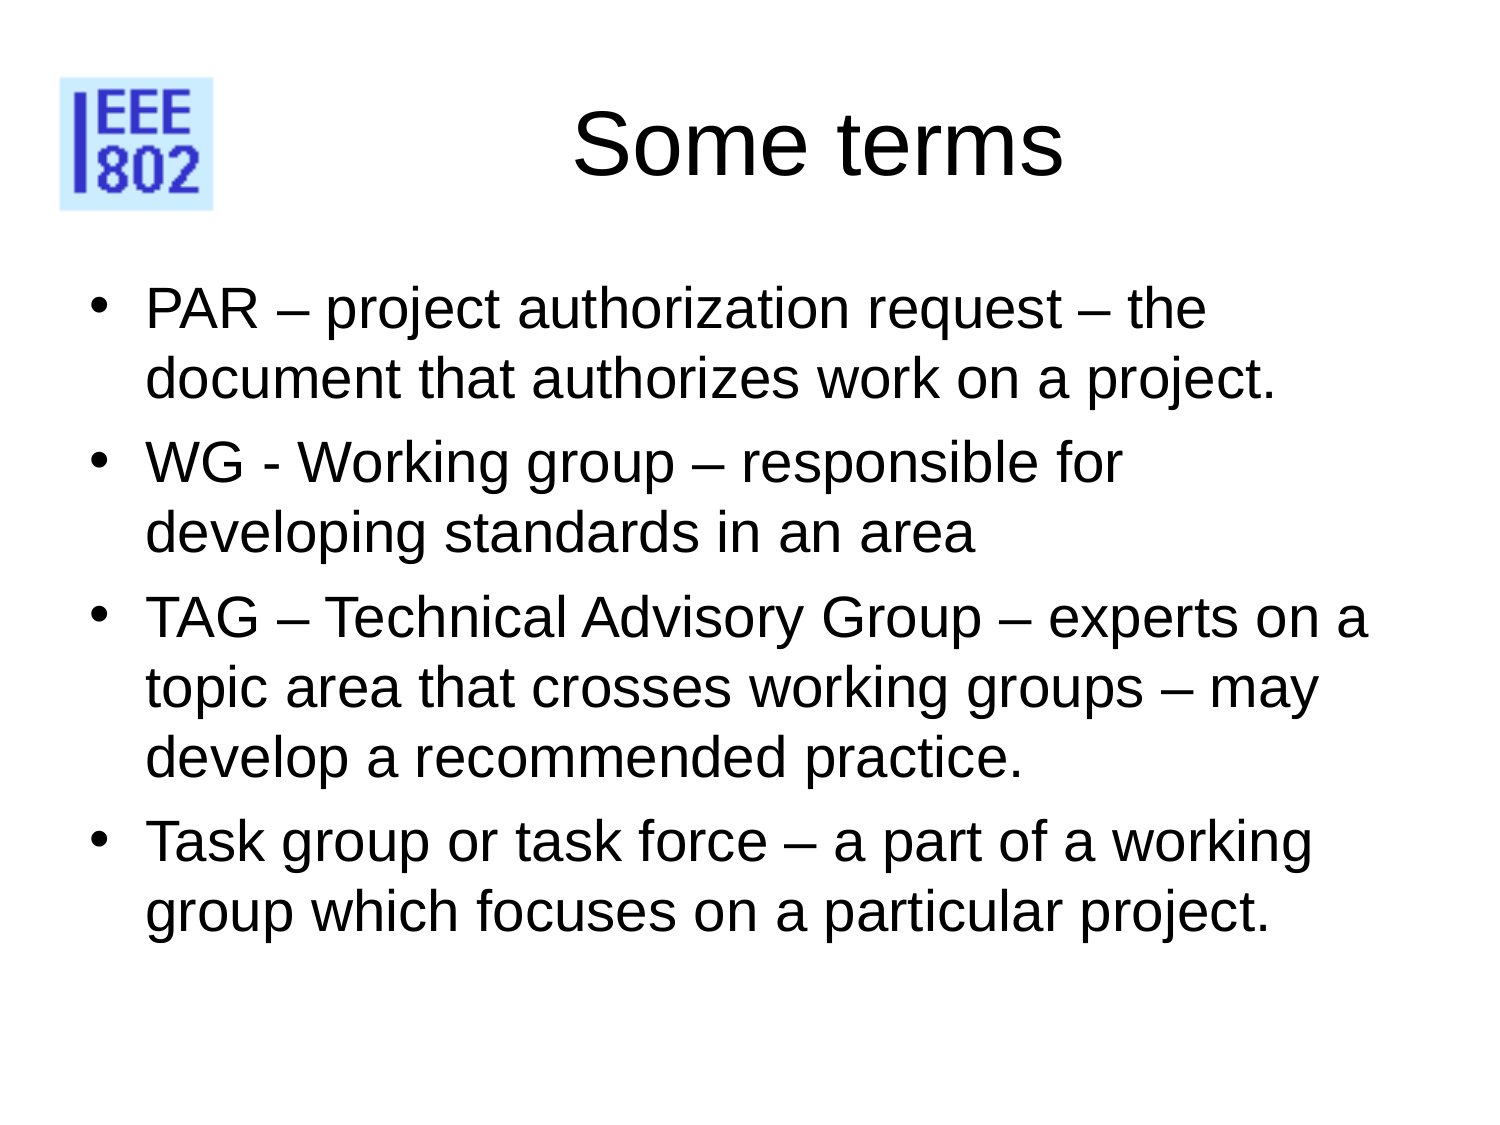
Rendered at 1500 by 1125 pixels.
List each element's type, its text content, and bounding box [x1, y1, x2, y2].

text_box PAR – project authorization request – the document that authorizes work on a project. WG - Working group – responsible for developing standards in an area TAG – Technical Advisory Group – experts on a topic area that crosses working groups – may develop a recommended practice. Task group or task force – a part of a working group which focuses on a particular project. [74, 262, 1425, 1005]
text_box Some terms [212, 45, 1425, 233]
picture [37, 49, 232, 250]
